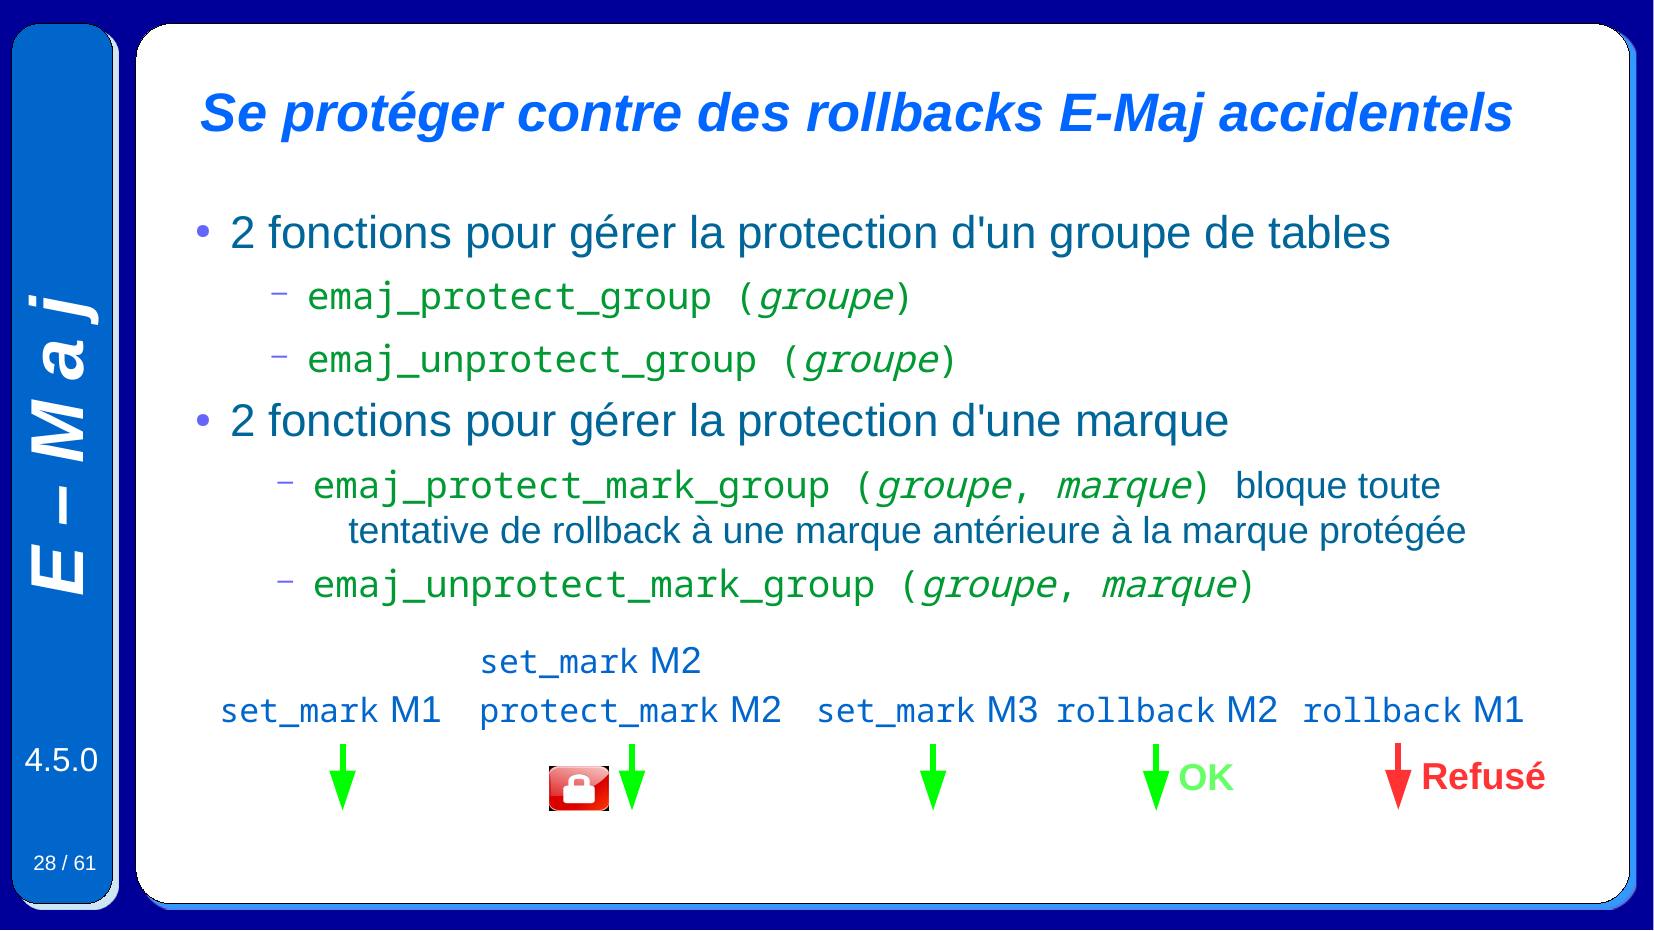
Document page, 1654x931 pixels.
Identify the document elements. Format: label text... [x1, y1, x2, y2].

text_box OK [1163, 749, 1250, 806]
text_box Refusé [1396, 748, 1571, 806]
text_box set_mark M1 [204, 680, 461, 739]
text_box rollback M1 [1287, 680, 1540, 739]
title Se protéger contre des rollbacks E-Maj accidentels [200, 34, 1575, 191]
picture [549, 766, 609, 811]
text_box set_mark M3 [801, 680, 1058, 739]
text_box protect_mark M2 [464, 680, 797, 739]
list 2 fonctions pour gérer la protection d'un groupe de tables emaj_protect_group (groupe) emaj_unprotect_group (groupe) 2 fonctions pour gérer la protection d'une marque emaj_protect_mark_group (groupe, marque) bloque toute tentative de rollback à une marque antérieure à la marque protégée emaj_unprotect_mark_group (groupe, marque) [177, 206, 1587, 591]
text_box set_mark M2 [464, 630, 721, 680]
text_box rollback M2 [1058, 680, 1287, 739]
